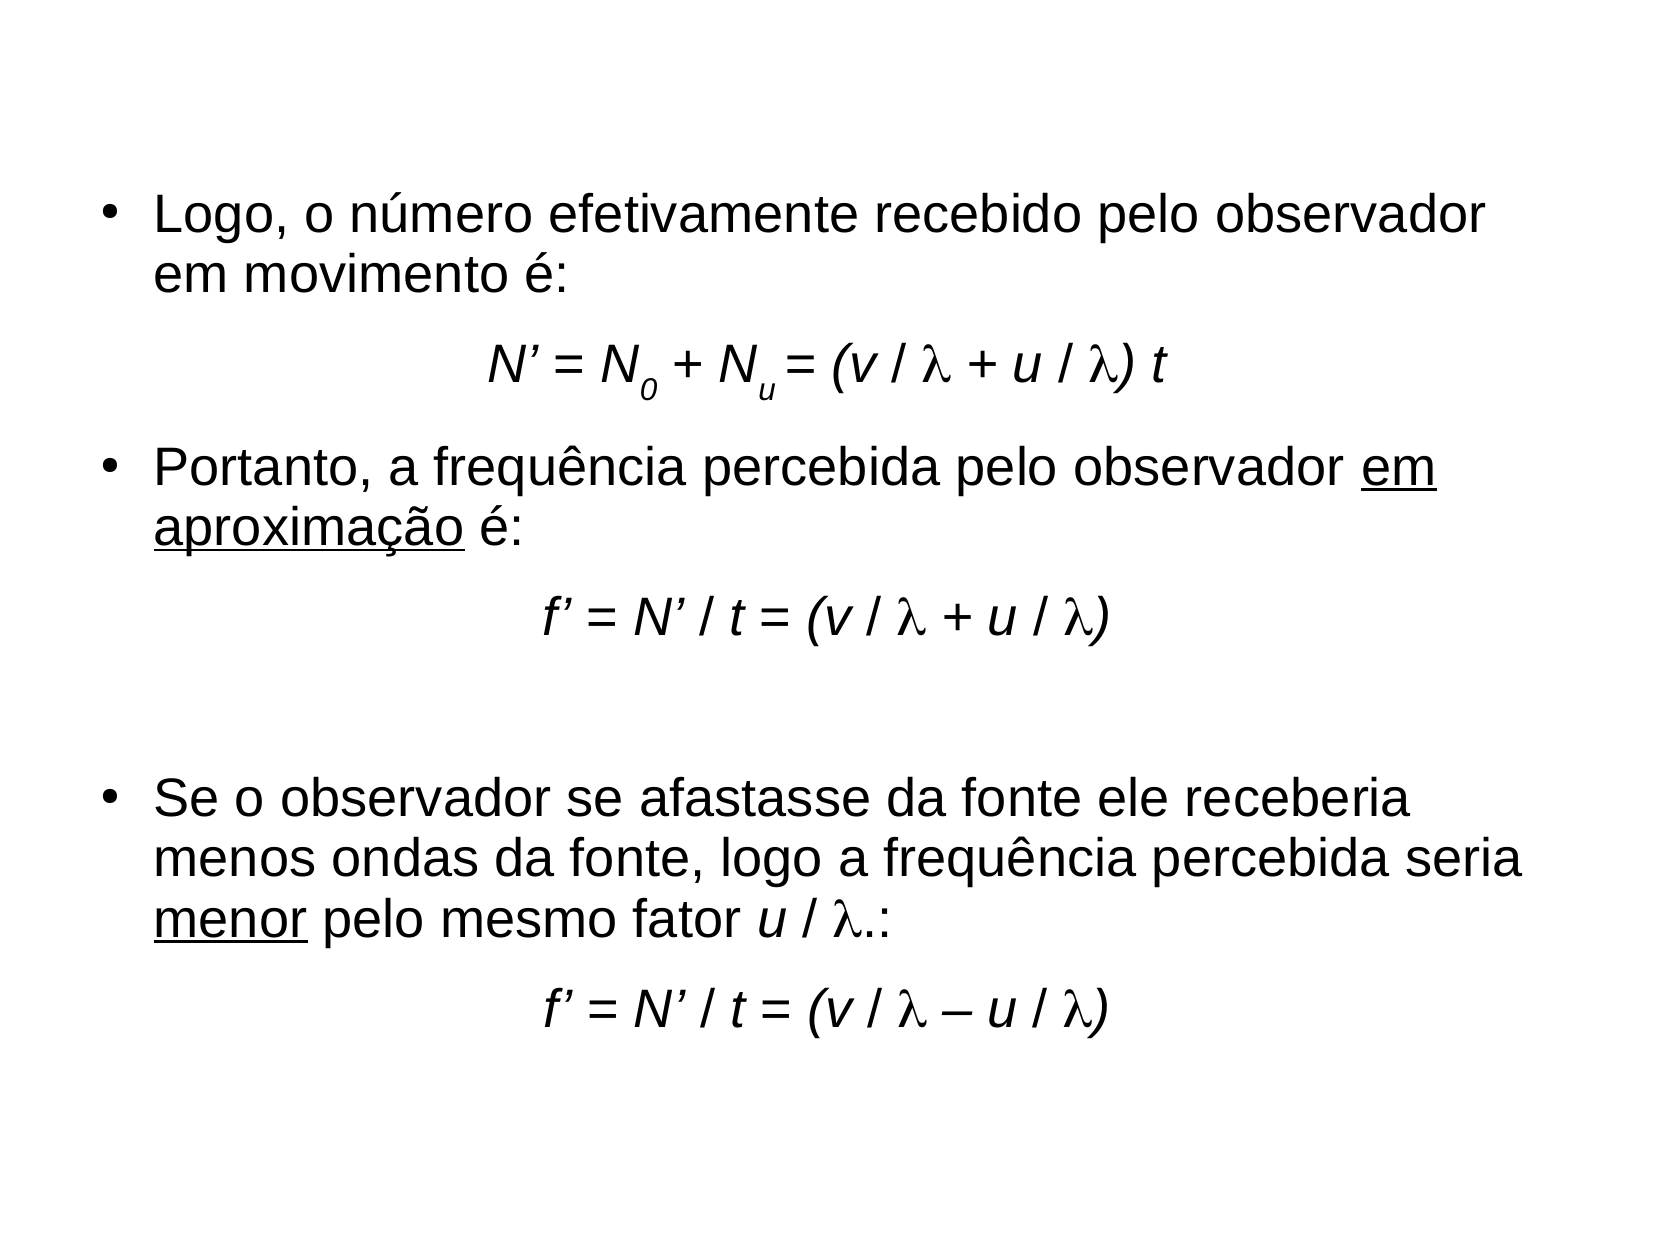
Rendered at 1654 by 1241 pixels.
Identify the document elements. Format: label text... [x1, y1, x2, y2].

list Logo, o número efetivamente recebido pelo observador em movimento é: N’ = N0 + Nu = (v / l + u / l) t Portanto, a frequência percebida pelo observador em aproximação é: f’ = N’ / t = (v / l + u / l) Se o observador se afastasse da fonte ele receberia menos ondas da fonte, logo a frequência percebida seria menor pelo mesmo fator u / l.: f’ = N’ / t = (v / l – u / l) [82, 183, 1571, 1075]
